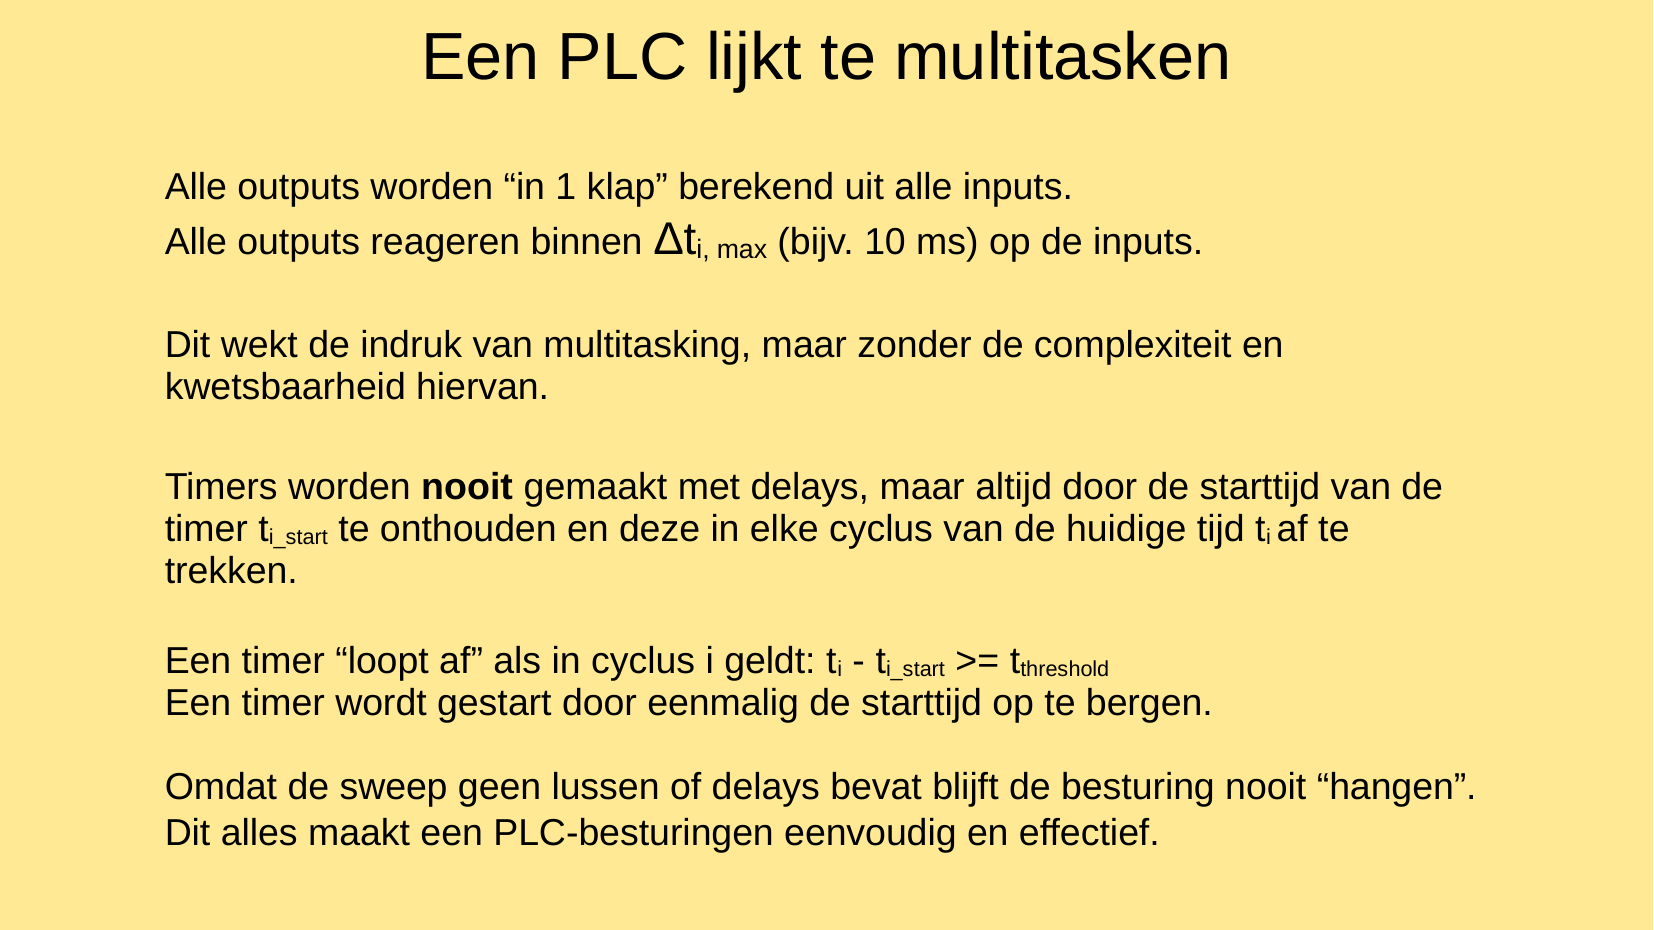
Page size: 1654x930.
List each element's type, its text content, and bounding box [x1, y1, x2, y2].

title Een PLC lijkt te multitasken [82, 0, 1571, 113]
text_box Alle outputs worden “in 1 klap” berekend uit alle inputs. Alle outputs reageren binnen Δti, max (bijv. 10 ms) op de inputs. Dit wekt de indruk van multitasking, maar zonder de complexiteit en kwetsbaarheid hiervan. Timers worden nooit gemaakt met delays, maar altijd door de starttijd van de timer ti_start te onthouden en deze in elke cyclus van de huidige tijd ti af te trekken. Een timer “loopt af” als in cyclus i geldt: ti - ti_start >= tthreshold Een timer wordt gestart door eenmalig de starttijd op te bergen. Omdat de sweep geen lussen of delays bevat blijft de besturing nooit “hangen”. Dit alles maakt een PLC-besturingen eenvoudig en effectief. [150, 157, 1501, 863]
